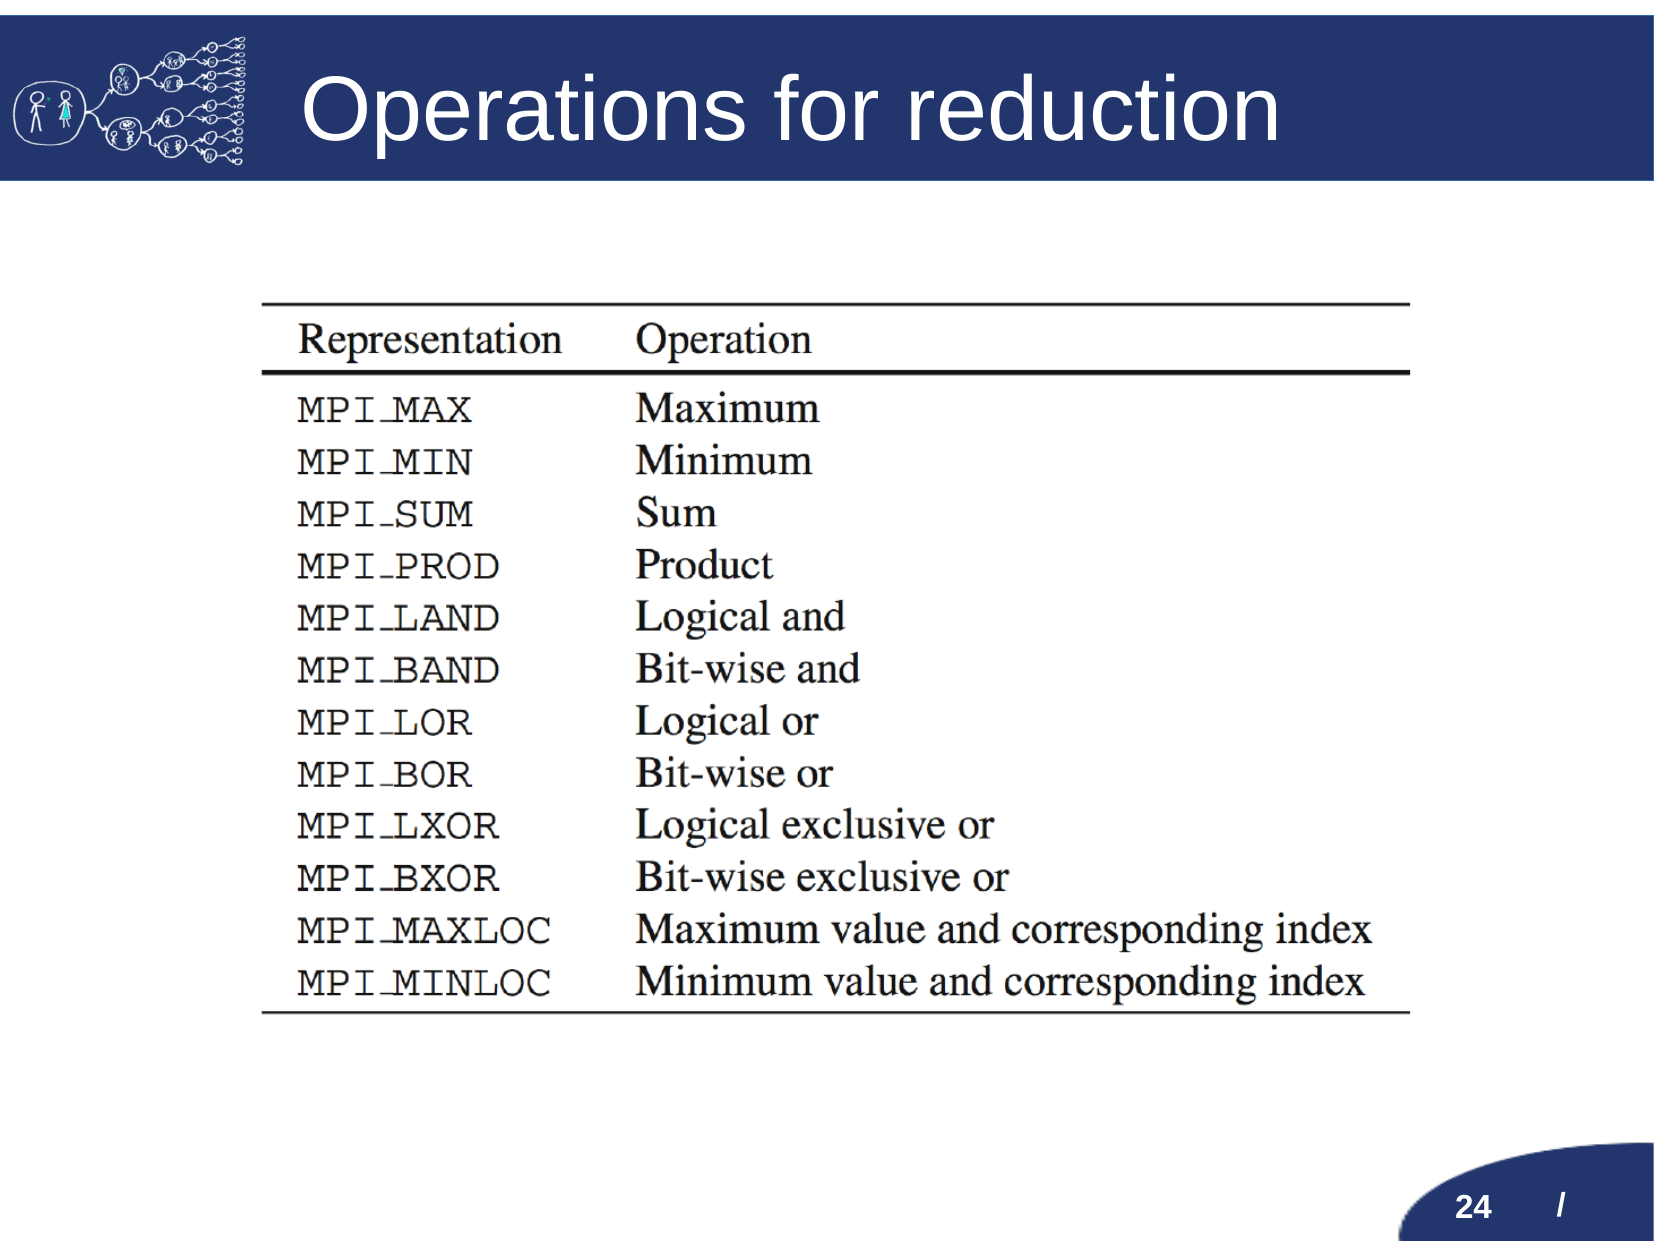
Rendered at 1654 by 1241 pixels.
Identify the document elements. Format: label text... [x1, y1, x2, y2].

picture [247, 285, 1426, 1027]
text_box [1455, 1185, 1546, 1226]
title Operations for reduction [300, 48, 1571, 152]
